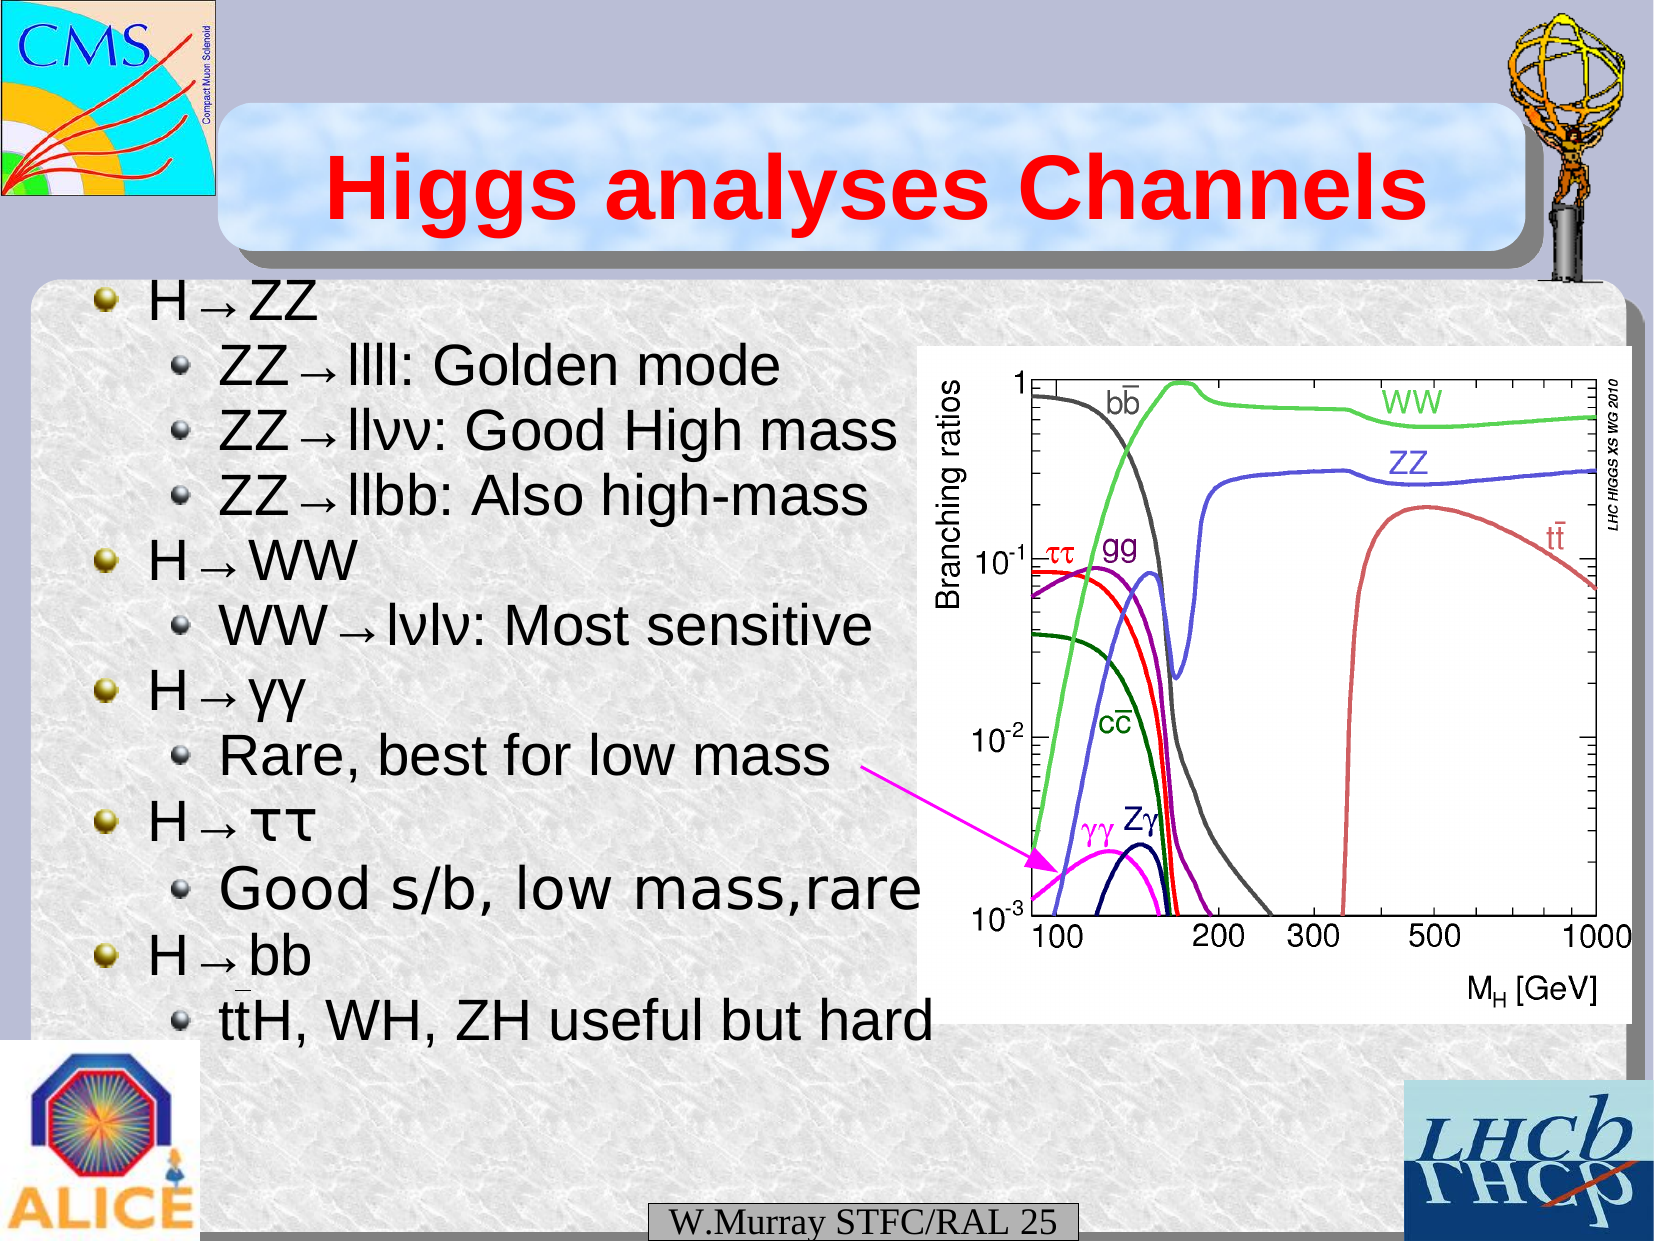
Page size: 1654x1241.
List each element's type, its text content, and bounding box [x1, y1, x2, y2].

title Higgs analyses Channels [244, 112, 1512, 263]
picture [0, 0, 216, 196]
list H→ZZ ZZ→llll: Golden mode ZZ→llνν: Good High mass ZZ→llbb: Also high-mass H→WW WW→lνlν: Most sensitive H→γγ Rare, best for low mass H→ττ Good s/b, low mass,rare H→bb ttH, WH, ZH useful but hard [77, 267, 1482, 1175]
picture [0, 0, 1654, 1241]
